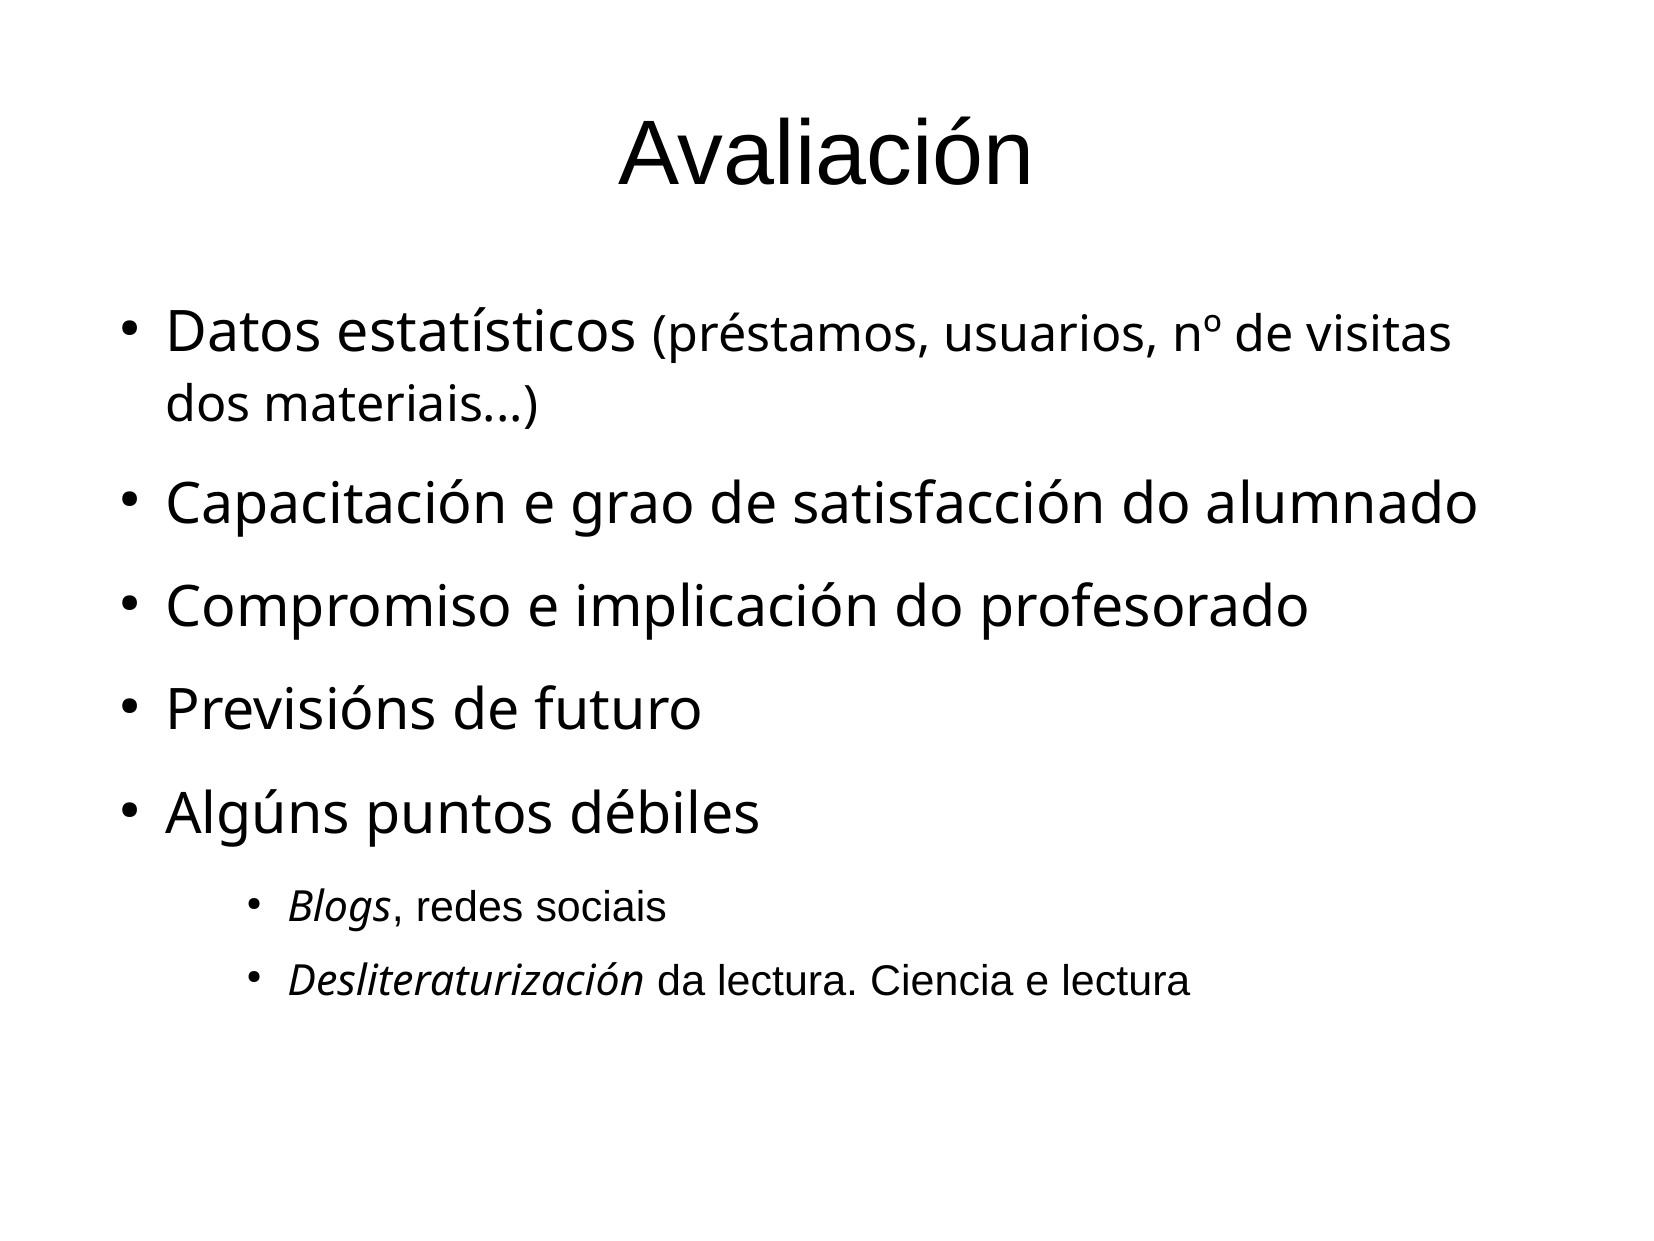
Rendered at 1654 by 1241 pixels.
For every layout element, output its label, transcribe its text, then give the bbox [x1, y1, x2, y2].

list Datos estatísticos (préstamos, usuarios, nº de visitas dos materiais...) Capacitación e grao de satisfacción do alumnado Compromiso e implicación do profesorado Previsións de futuro Algúns puntos débiles Blogs, redes sociais Desliteraturización da lectura. Ciencia e lectura [82, 290, 1538, 1010]
title Avaliación [82, 49, 1571, 257]
